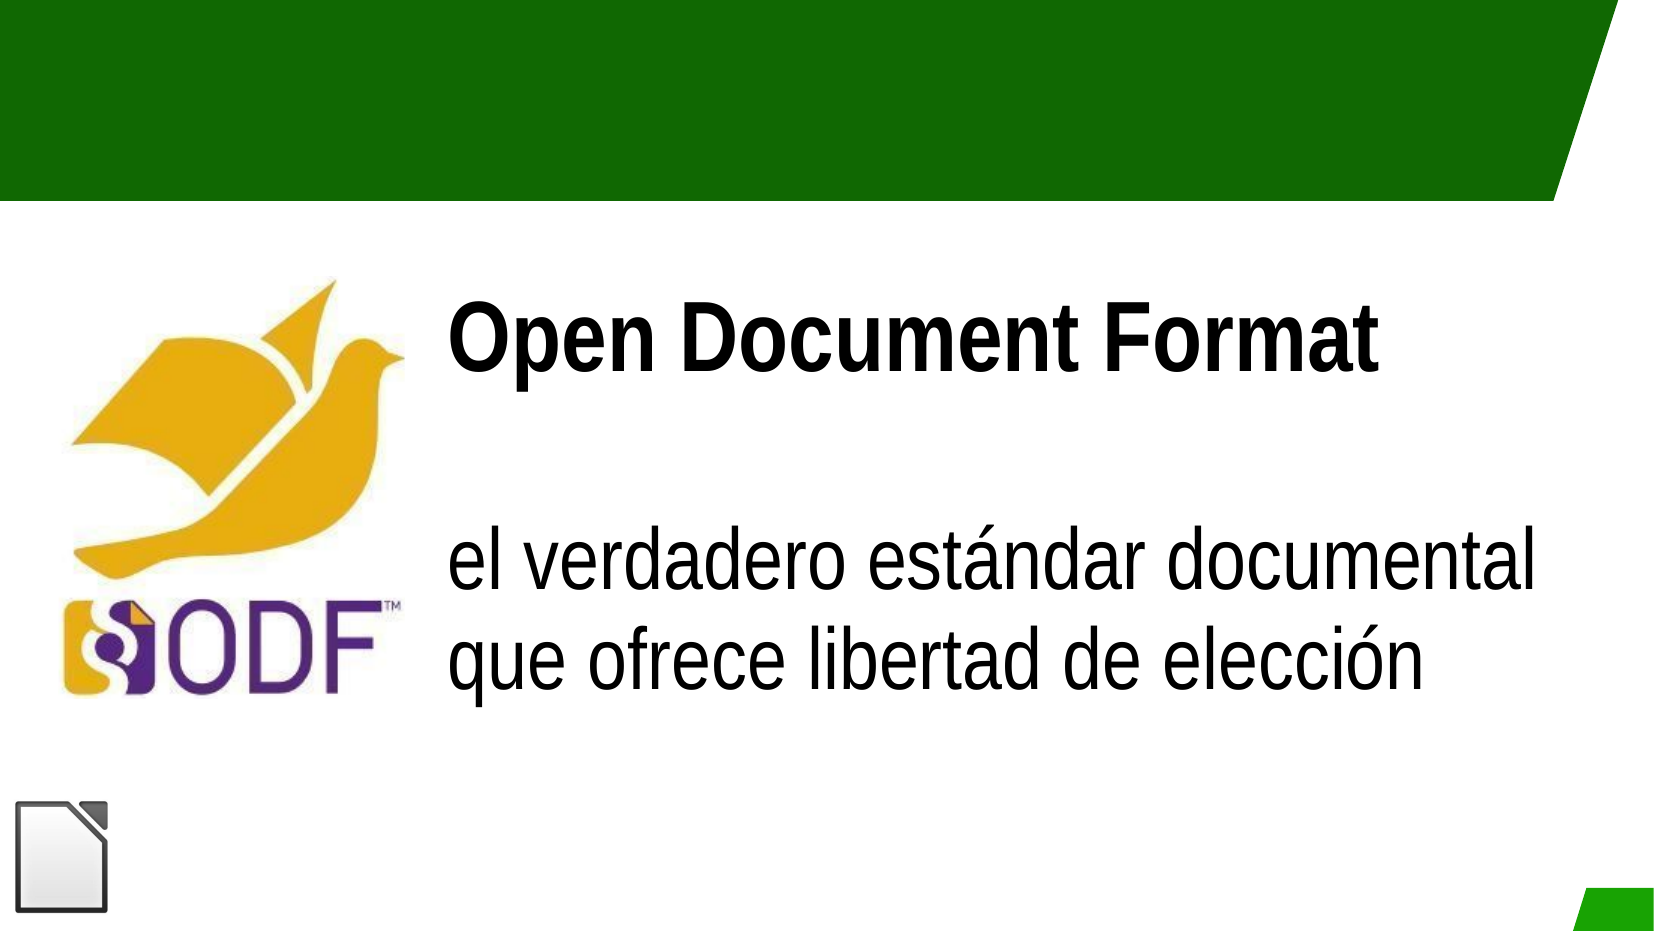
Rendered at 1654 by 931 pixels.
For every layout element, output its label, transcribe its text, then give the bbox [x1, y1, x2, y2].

picture [12, 798, 111, 917]
subtitle Open Document Format el verdadero estándar documental que ofrece libertad de elección [447, 263, 1583, 723]
picture [58, 276, 405, 699]
